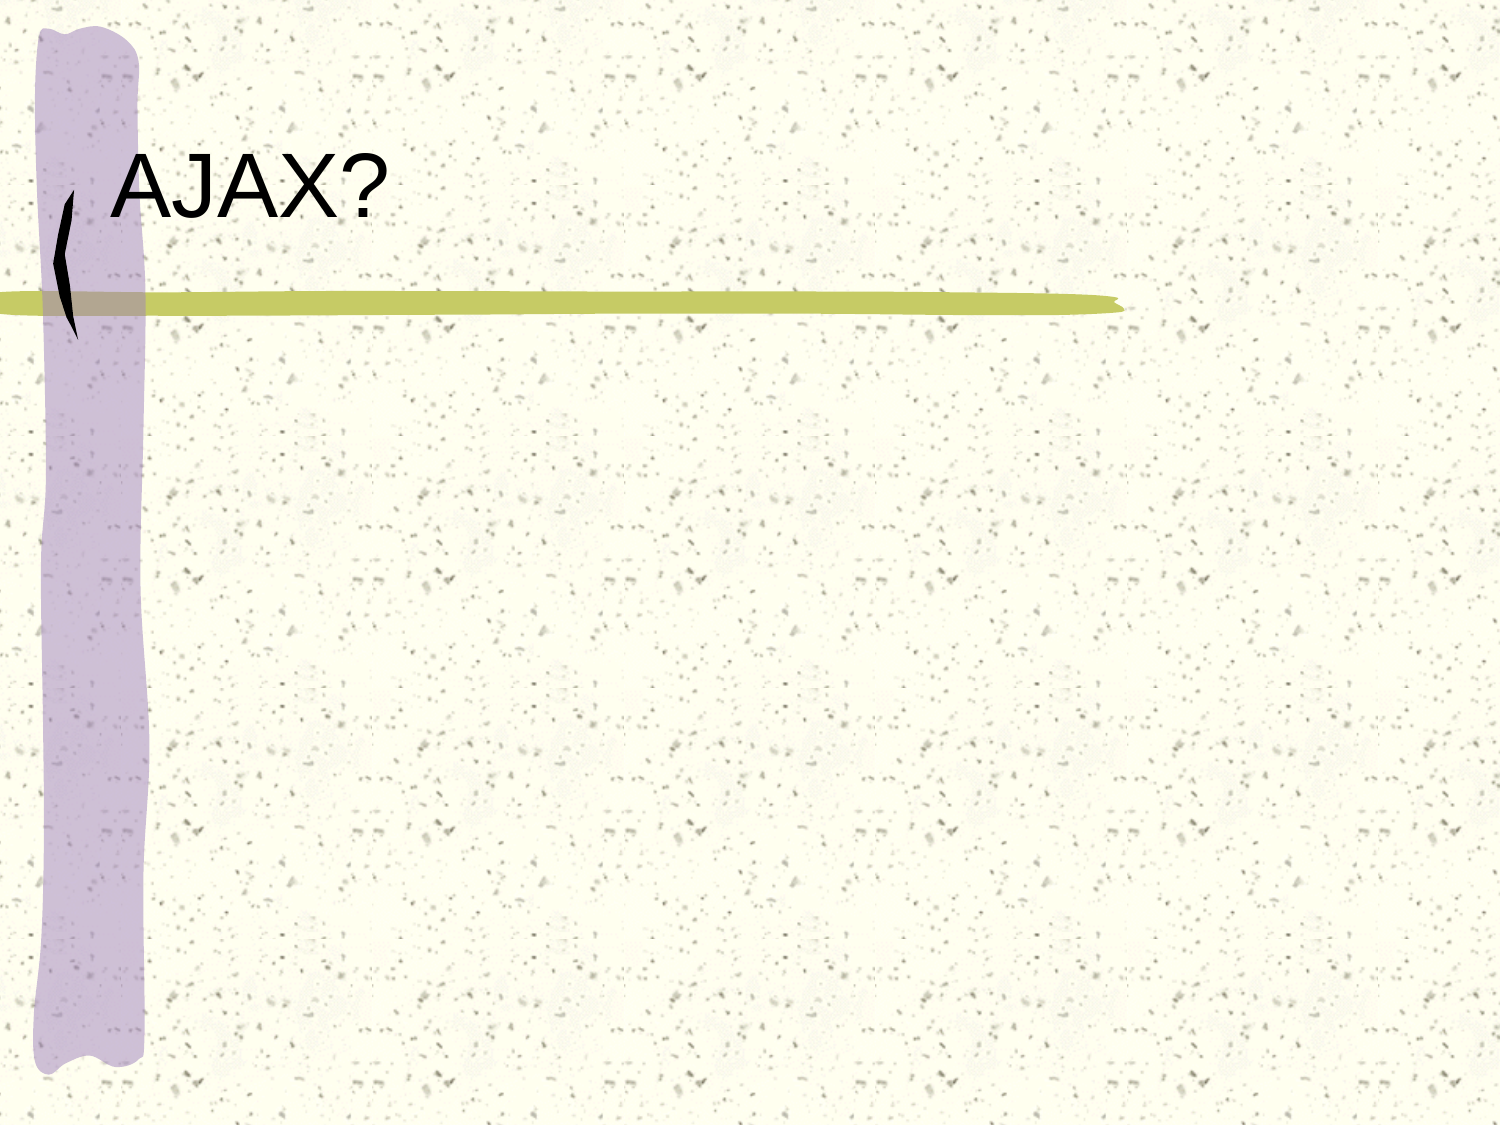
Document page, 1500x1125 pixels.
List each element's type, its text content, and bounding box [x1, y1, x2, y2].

picture [0, 0, 1500, 1125]
title AJAX? [110, 93, 1392, 282]
